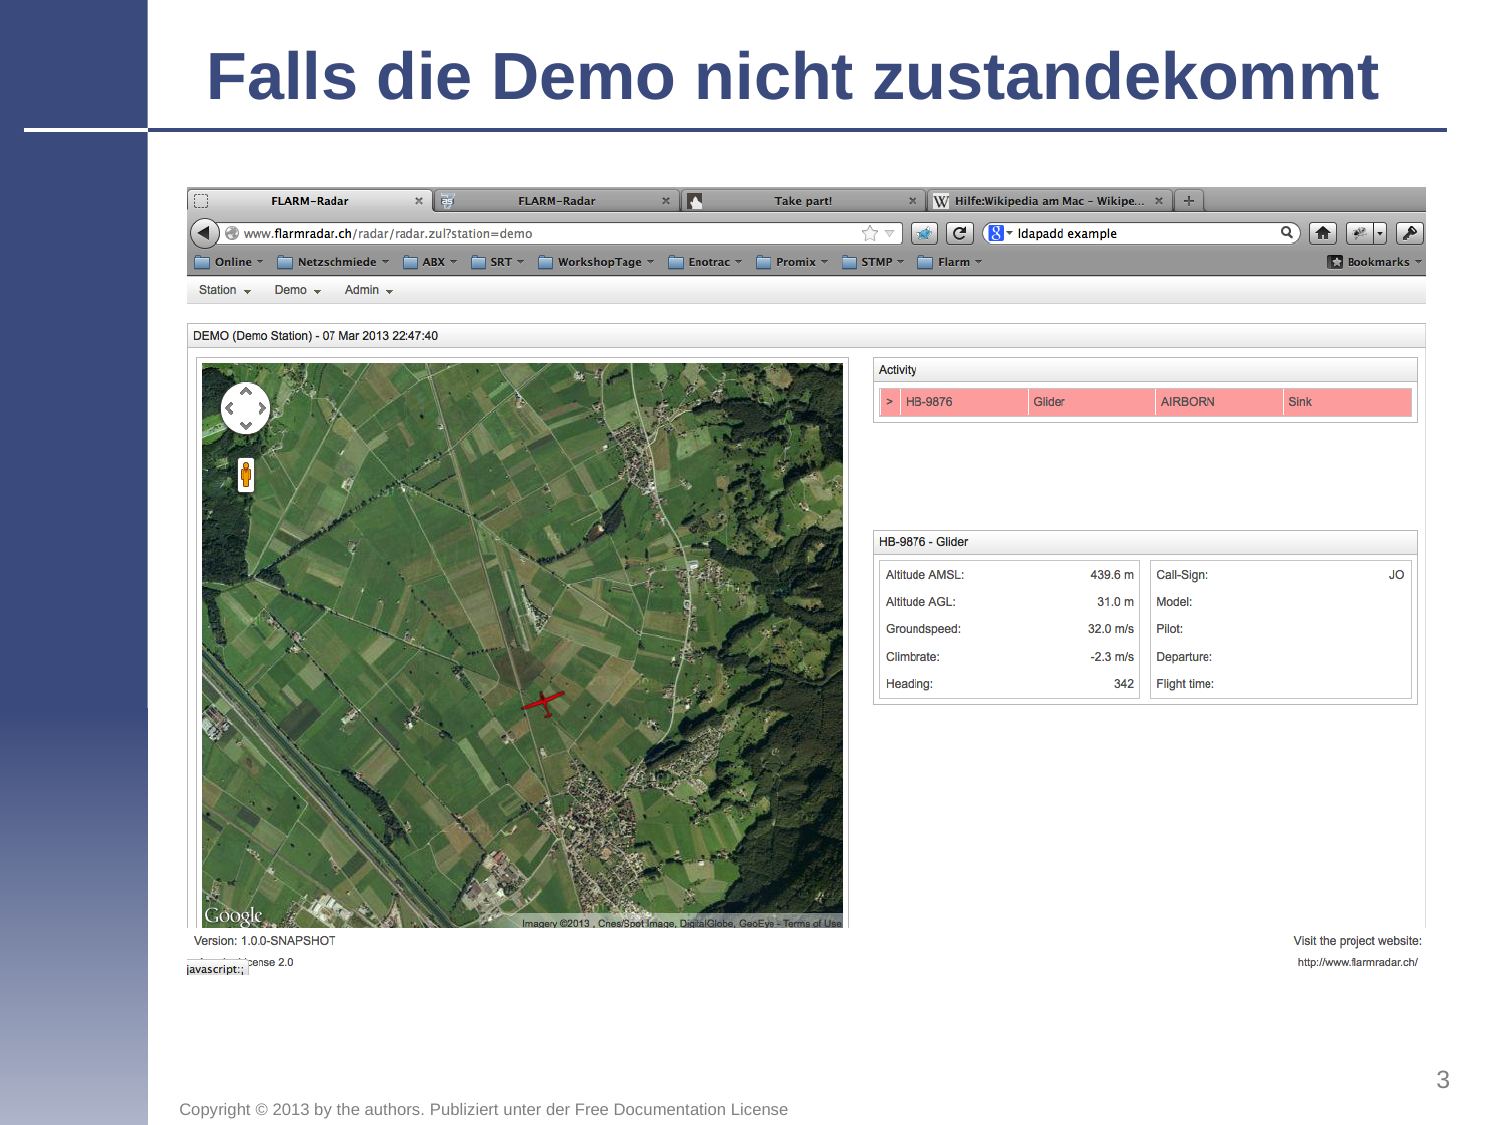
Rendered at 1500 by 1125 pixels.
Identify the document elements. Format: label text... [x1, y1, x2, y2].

picture [187, 187, 1426, 976]
title Falls die Demo nicht zustandekommt [206, 29, 1388, 119]
